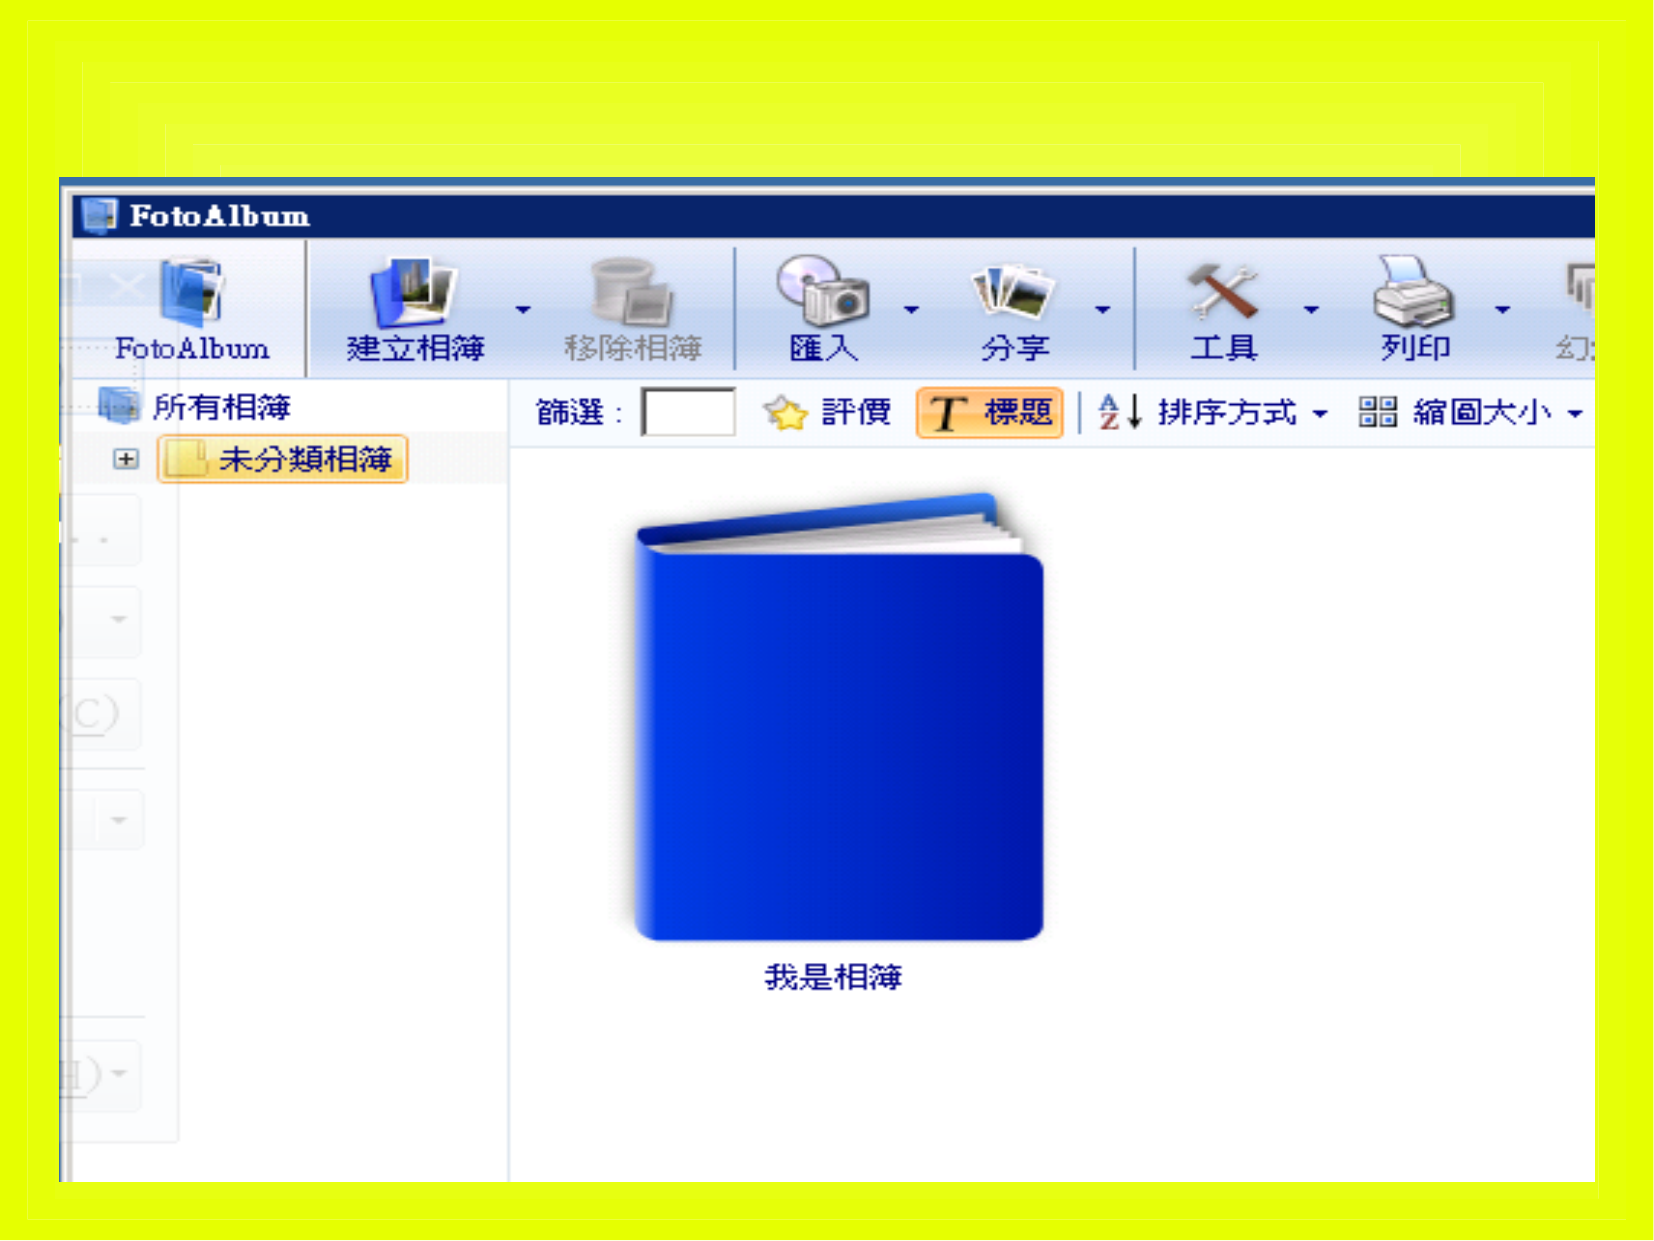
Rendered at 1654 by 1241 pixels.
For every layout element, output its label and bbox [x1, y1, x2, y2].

picture [59, 177, 1595, 1182]
